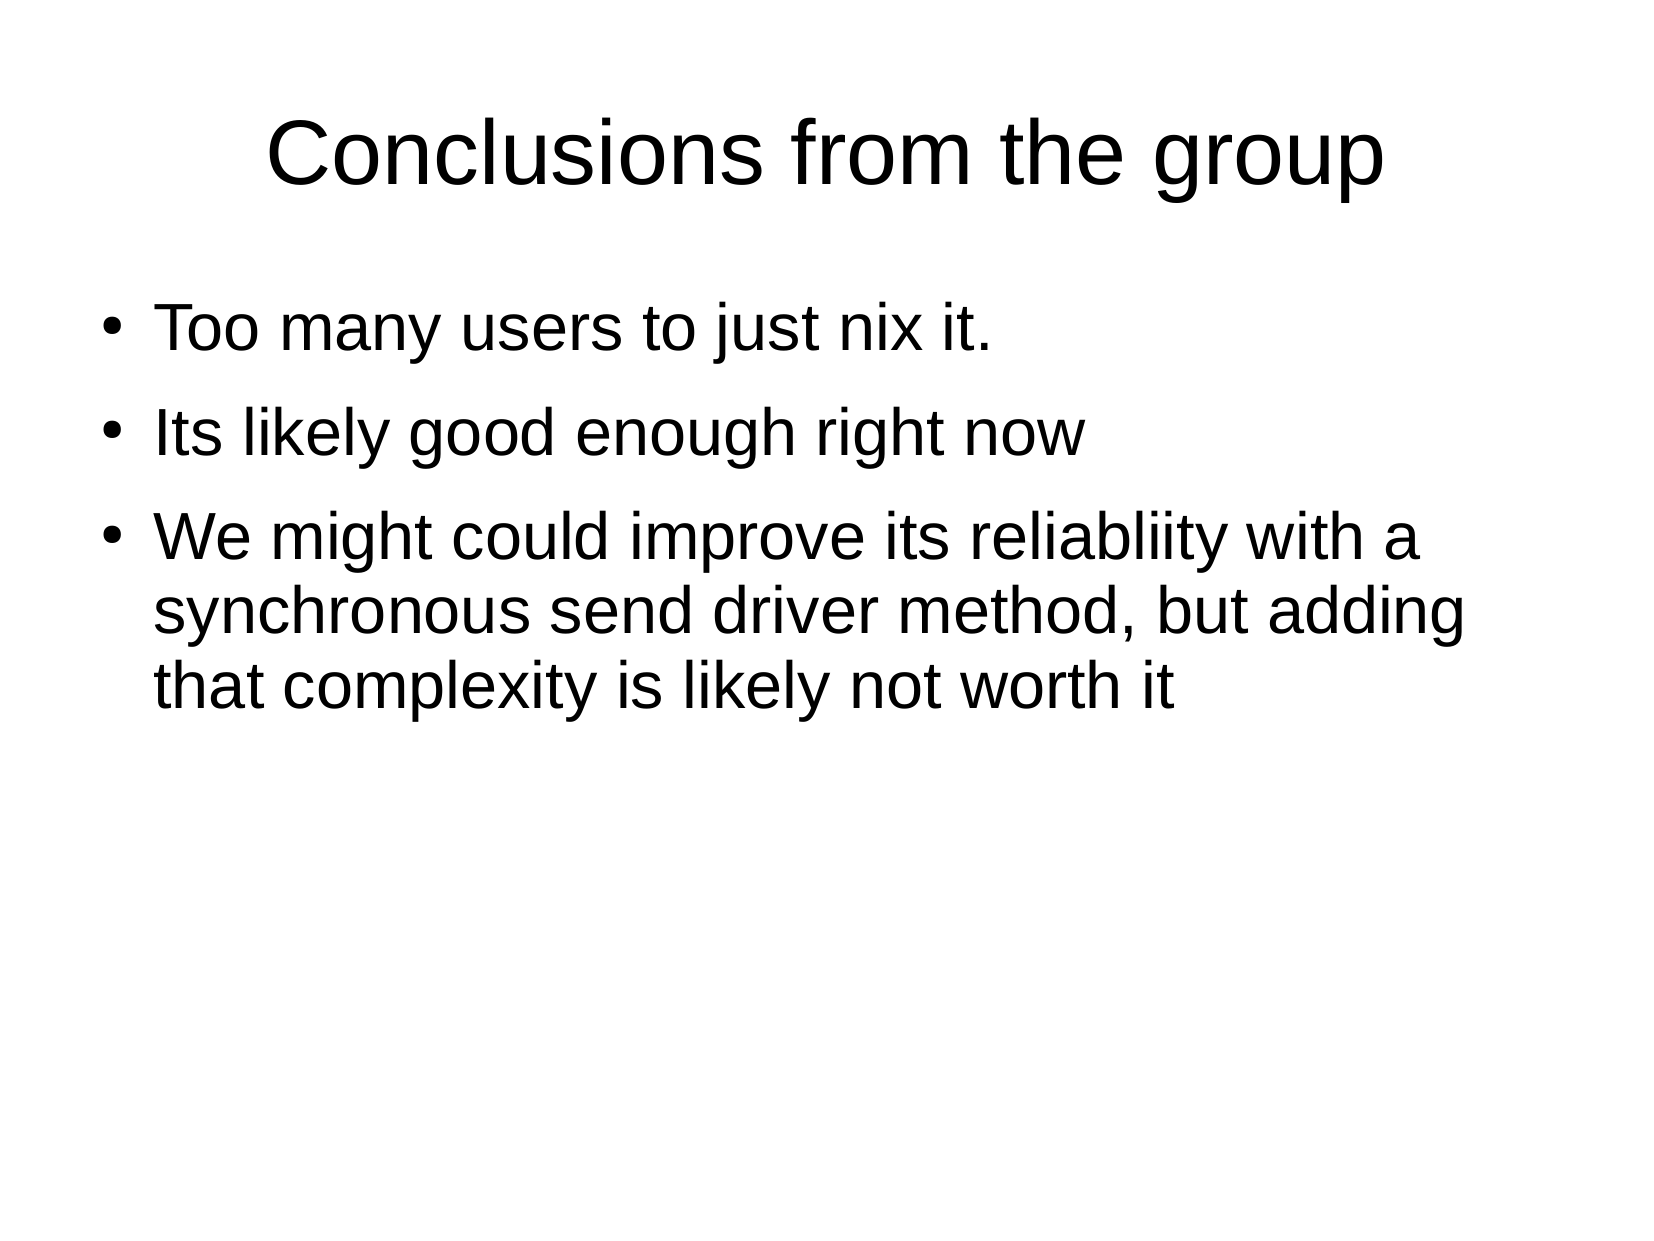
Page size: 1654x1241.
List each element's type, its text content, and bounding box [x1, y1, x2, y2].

title Conclusions from the group [82, 56, 1571, 250]
list Too many users to just nix it. Its likely good enough right now We might could improve its reliabliity with a synchronous send driver method, but adding that complexity is likely not worth it [82, 290, 1571, 1094]
